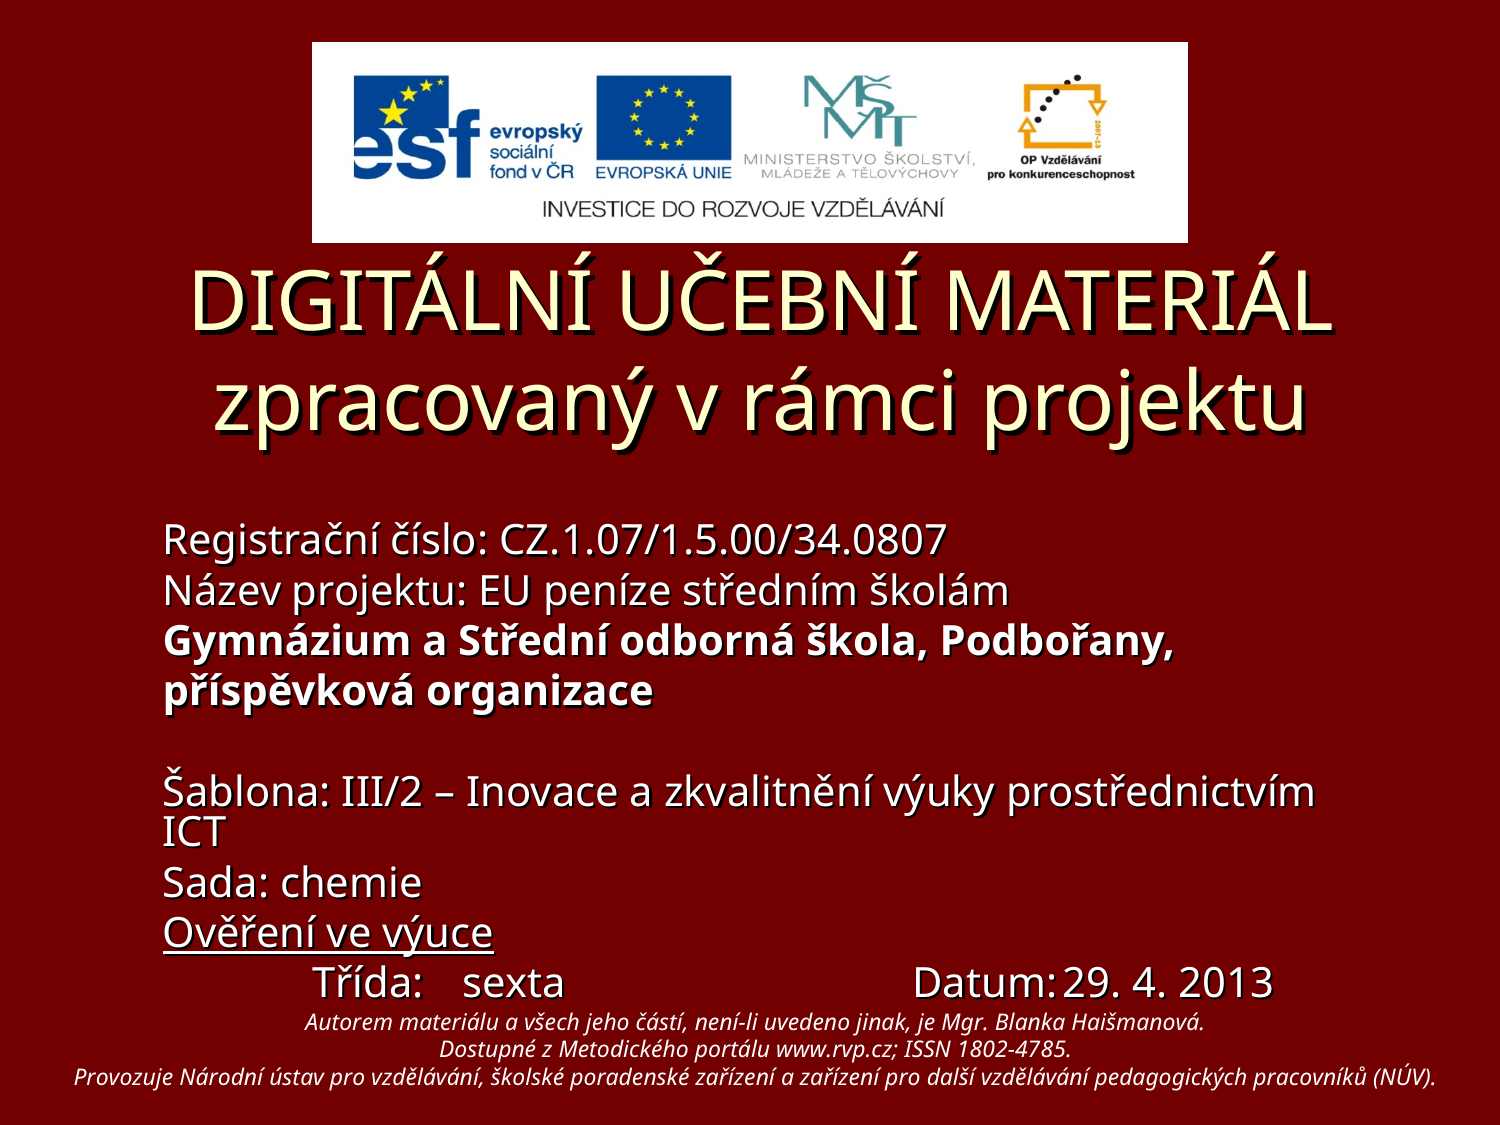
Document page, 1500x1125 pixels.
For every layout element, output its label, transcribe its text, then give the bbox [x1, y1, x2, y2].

text_box Autorem materiálu a všech jeho částí, není-li uvedeno jinak, je Mgr. Blanka Haišmanová. Dostupné z Metodického portálu www.rvp.cz; ISSN 1802-4785. Provozuje Národní ústav pro vzdělávání, školské poradenské zařízení a zařízení pro další vzdělávání pedagogických pracovníků (NÚV). [58, 999, 1454, 1125]
picture [312, 42, 1188, 243]
title DIGITÁLNÍ UČEBNÍ MATERIÁL zpracovaný v rámci projektu [159, 239, 1364, 455]
text_box Registrační číslo: CZ.1.07/1.5.00/34.0807 Název projektu: EU peníze středním školám Gymnázium a Střední odborná škola, Podbořany, příspěvková organizace Šablona: III/2 – Inovace a zkvalitnění výuky prostřednictvím ICT Sada: chemie Ověření ve výuce Třída: sexta Datum: 29. 4. 2013 [147, 515, 1376, 999]
